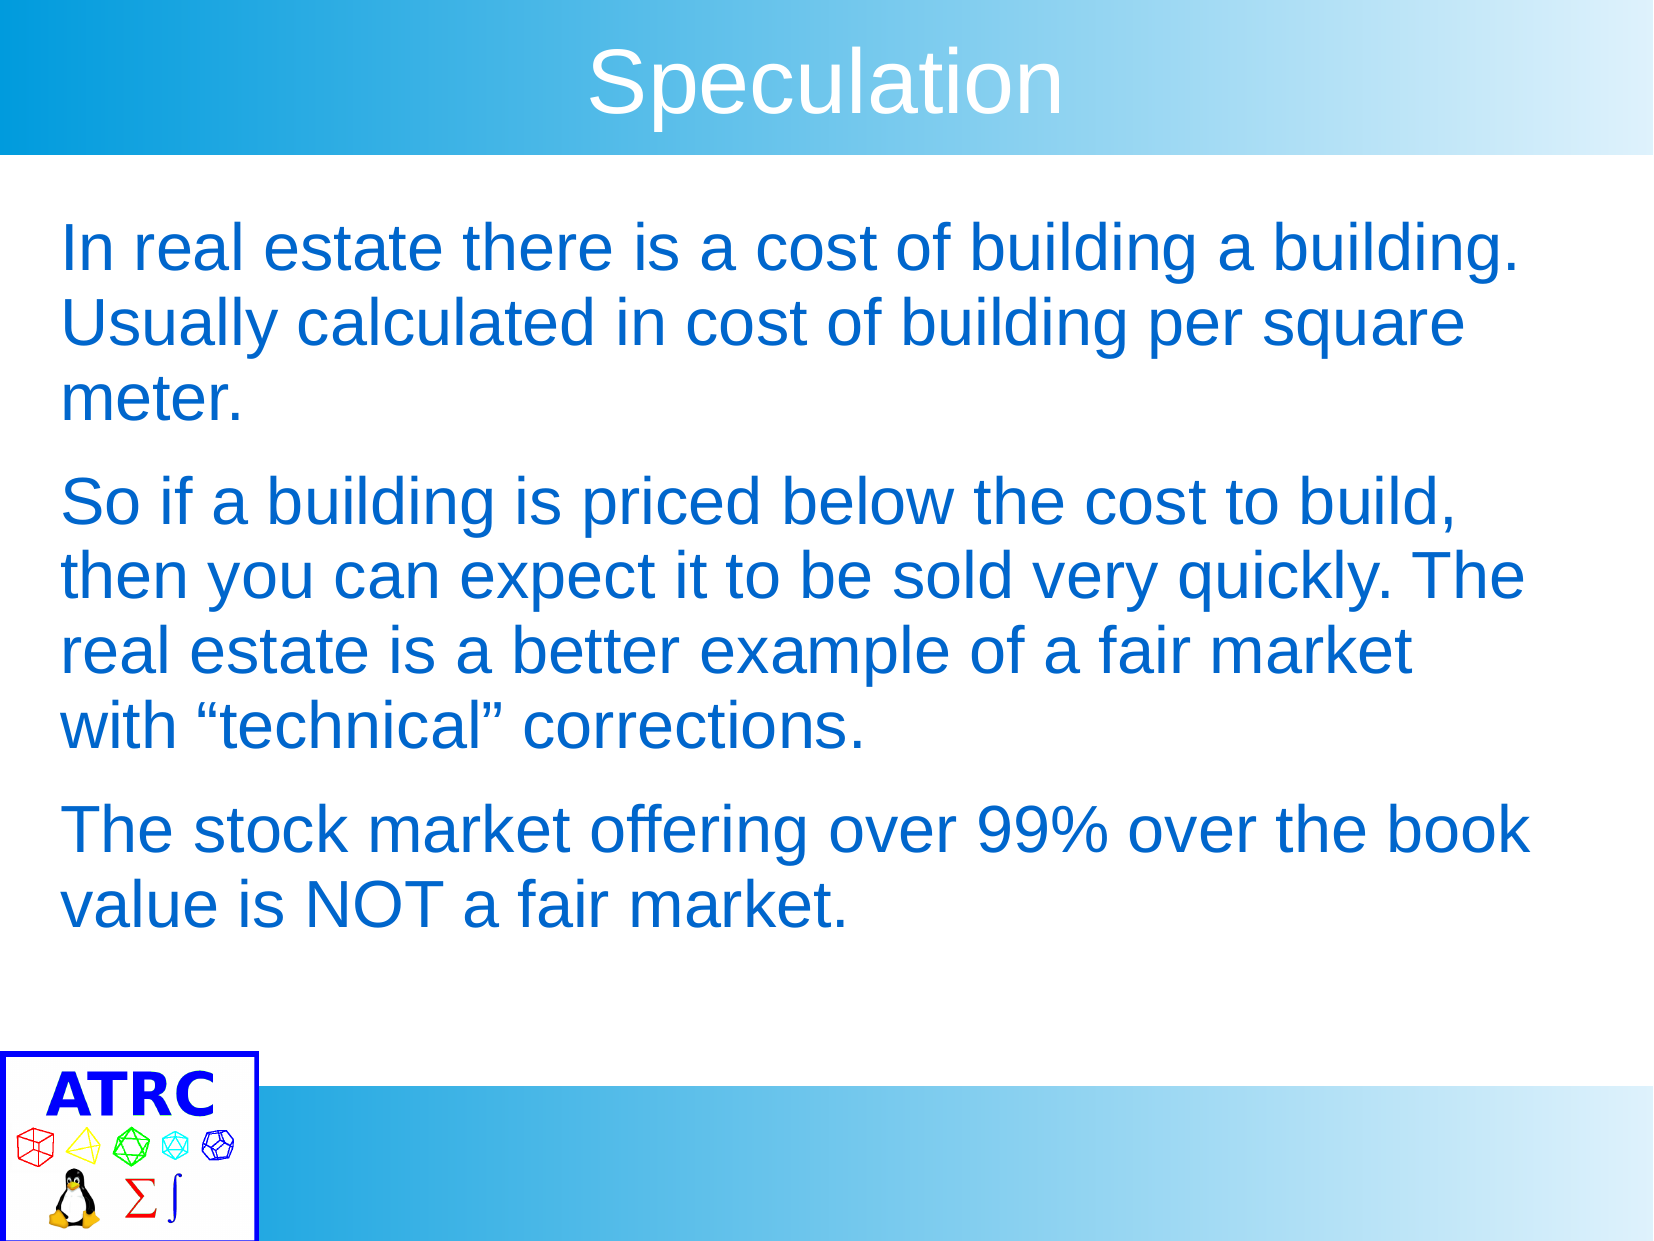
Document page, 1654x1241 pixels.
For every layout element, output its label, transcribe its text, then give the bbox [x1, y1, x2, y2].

picture [0, 1051, 259, 1241]
list In real estate there is a cost of building a building. Usually calculated in cost of building per square meter. So if a building is priced below the cost to build, then you can expect it to be sold very quickly. The real estate is a better example of a fair market with “technical” corrections. The stock market offering over 99% over the book value is NOT a fair market. [60, 210, 1549, 930]
title Speculation [82, 30, 1571, 135]
